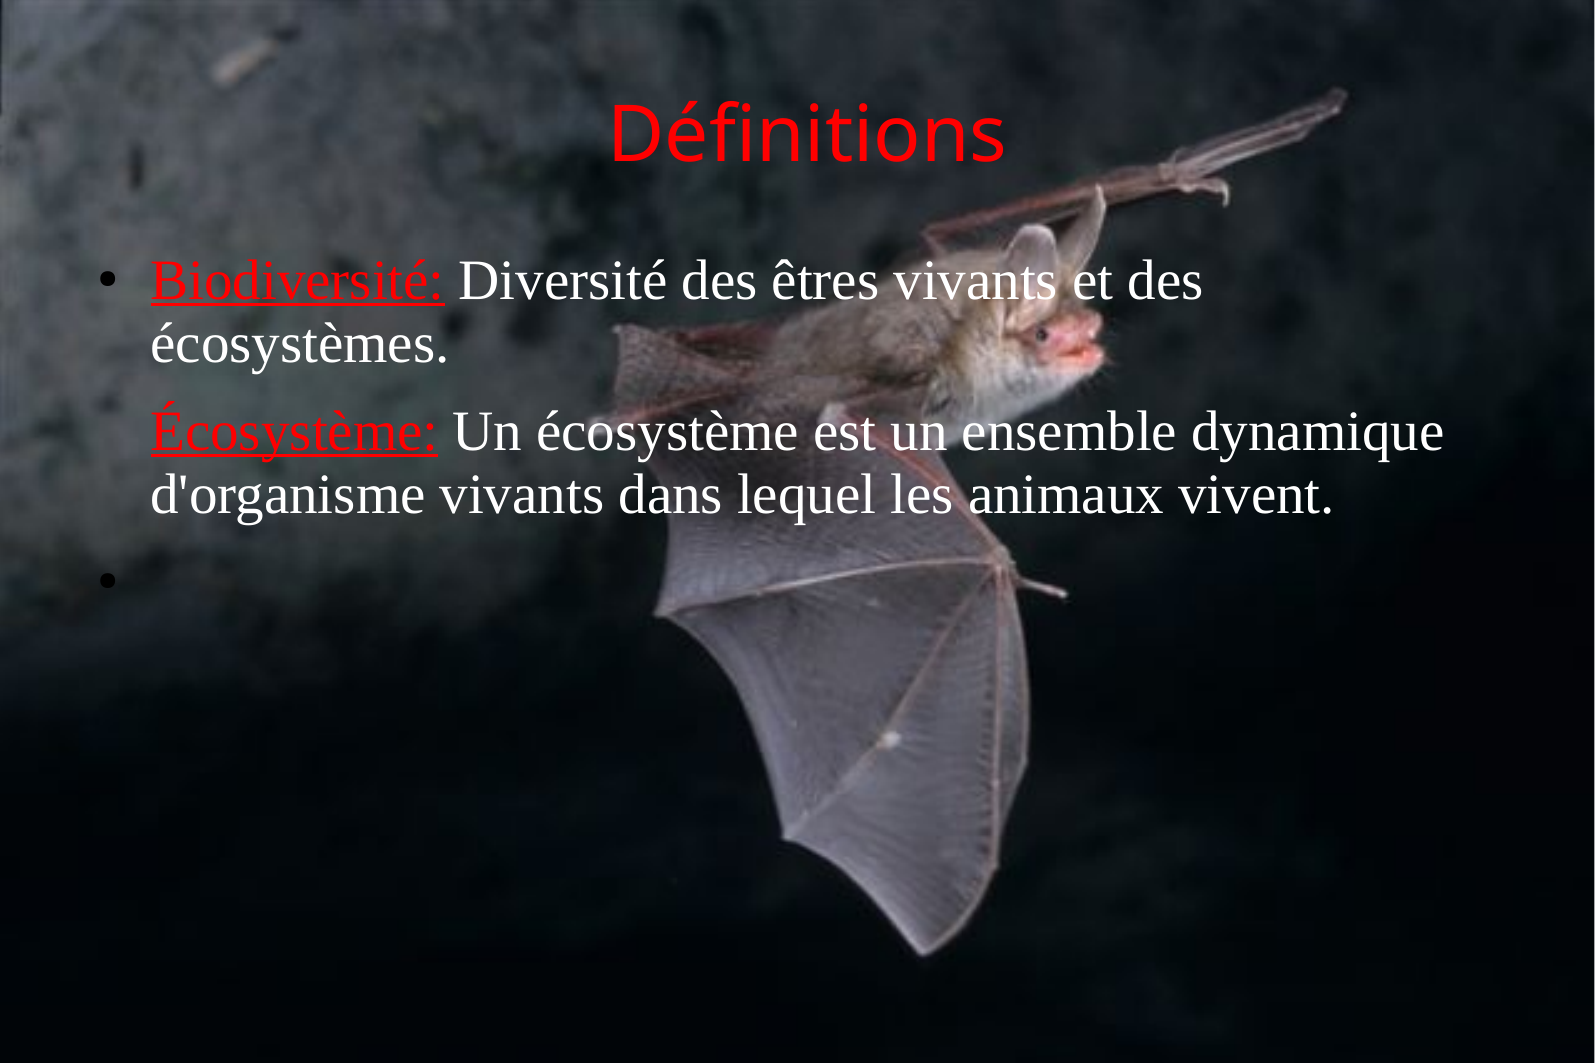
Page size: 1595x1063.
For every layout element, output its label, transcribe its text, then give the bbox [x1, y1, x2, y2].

picture [0, 0, 1595, 1063]
title Définitions [79, 42, 1515, 220]
list Biodiversité: Diversité des êtres vivants et des écosystèmes. Écosystème: Un écosystème est un ensemble dynamique d'organisme vivants dans lequel les animaux vivent. [79, 248, 1515, 951]
